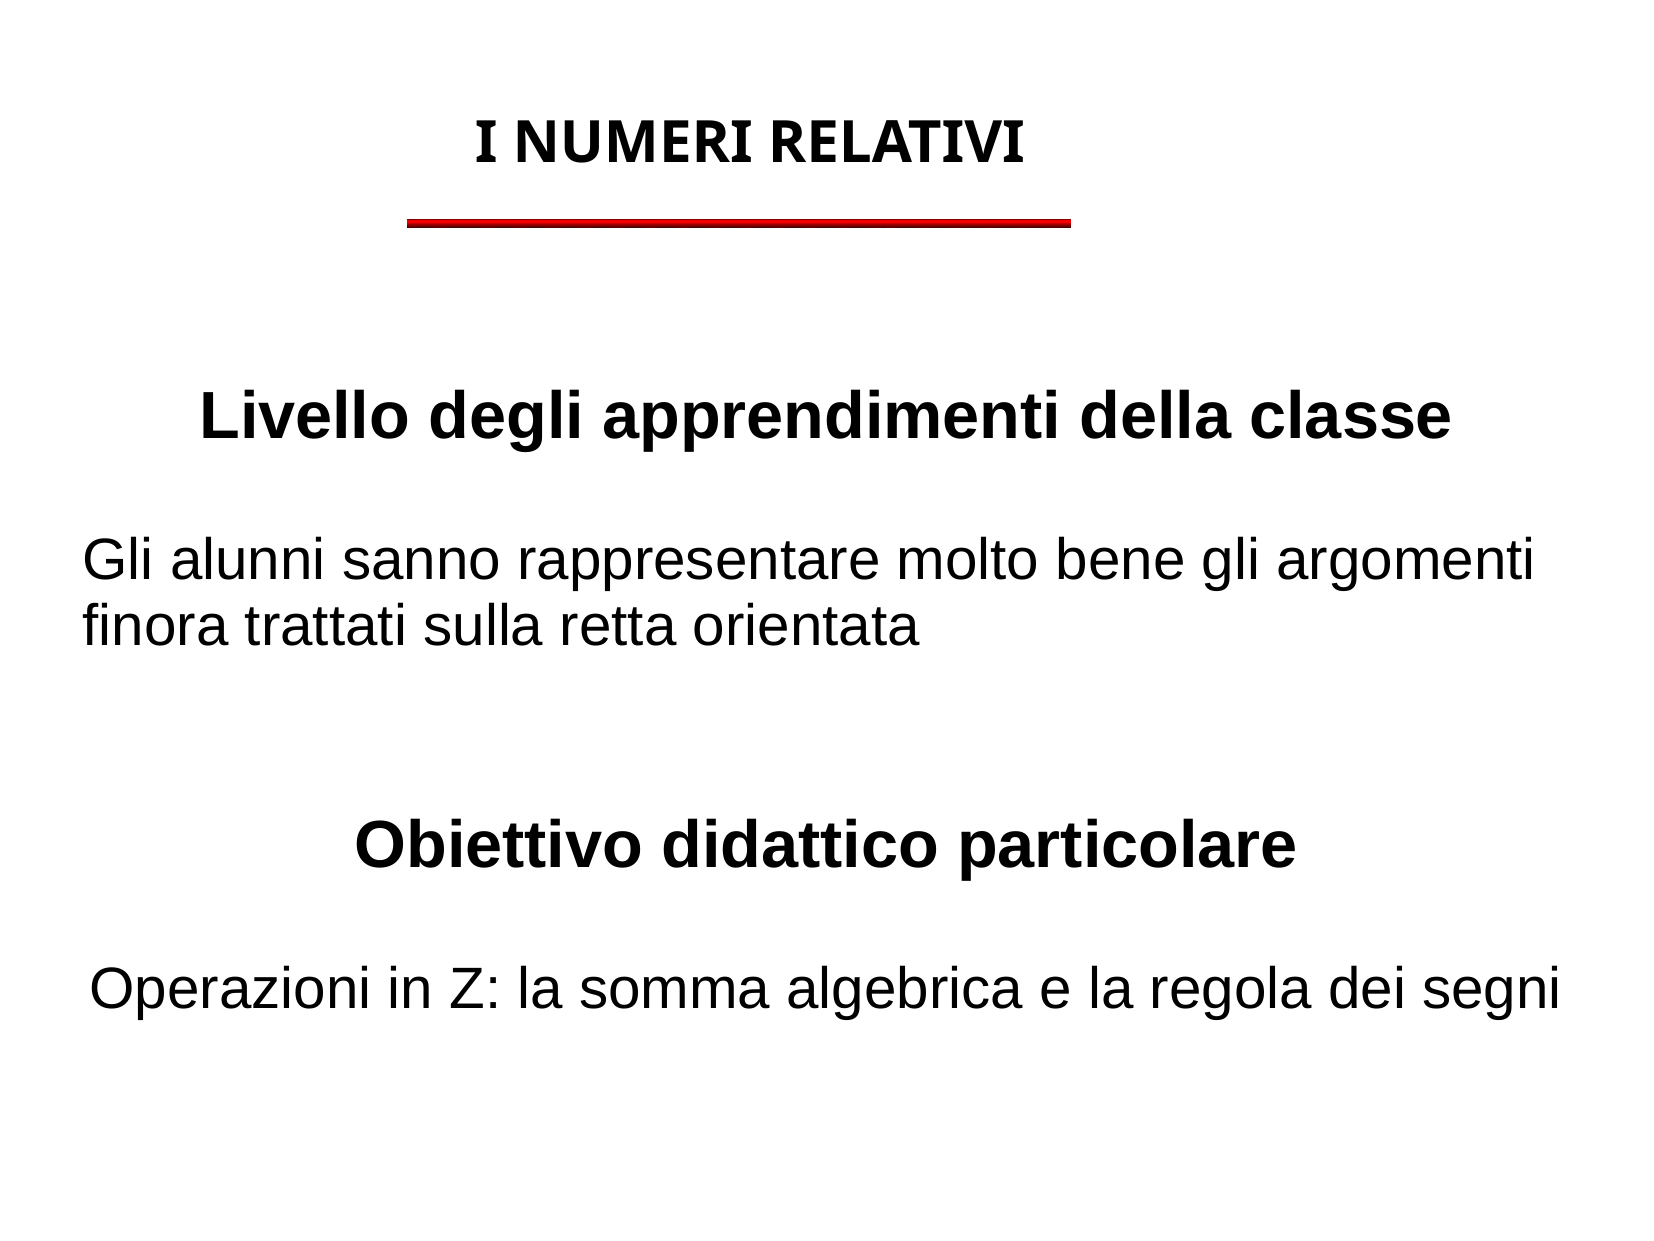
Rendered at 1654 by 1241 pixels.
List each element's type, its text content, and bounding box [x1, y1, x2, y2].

text_box Livello degli apprendimenti della classe Gli alunni sanno rappresentare molto bene gli argomenti finora trattati sulla retta orientata Obiettivo didattico particolare Operazioni in Z: la somma algebrica e la regola dei segni [82, 297, 1571, 1102]
picture [407, 219, 1071, 228]
title I NUMERI RELATIVI [75, 45, 1426, 233]
